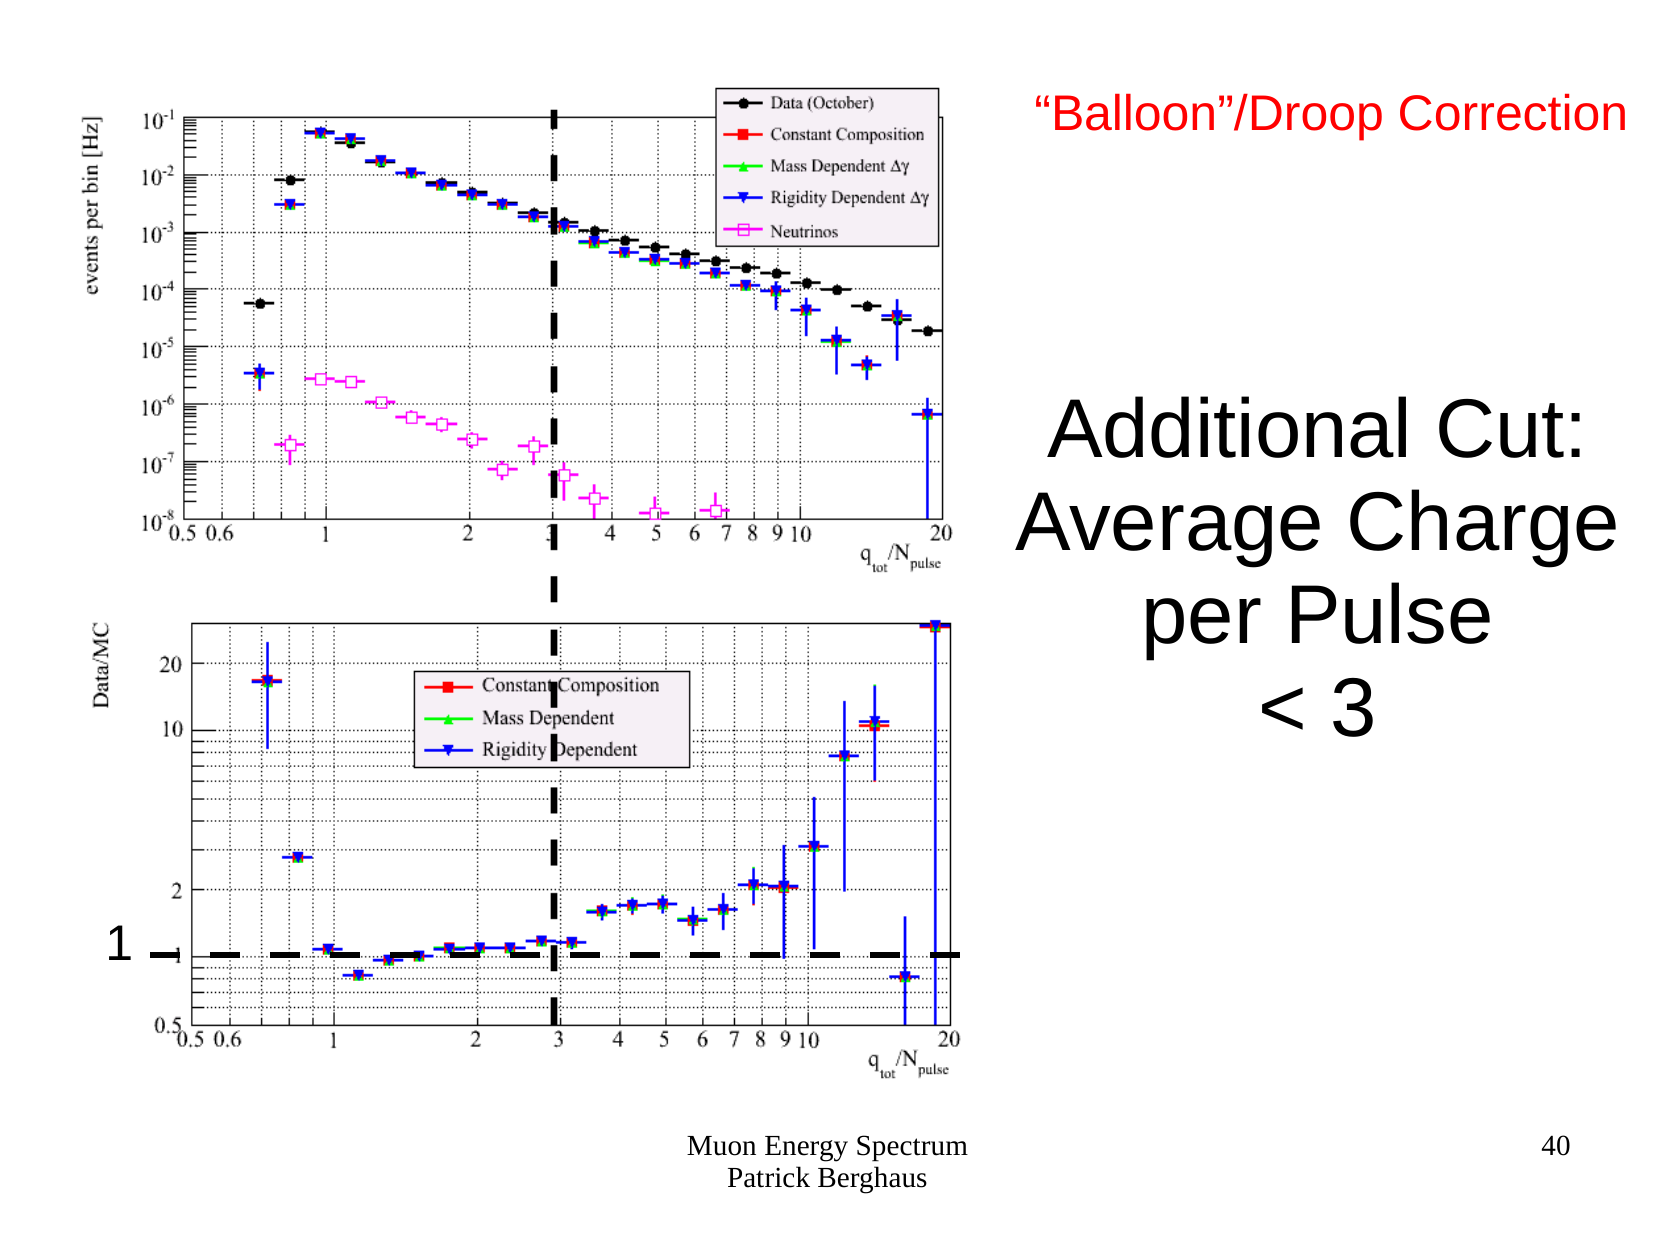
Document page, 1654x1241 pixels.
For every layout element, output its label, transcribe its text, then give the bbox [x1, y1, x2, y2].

text_box Additional Cut: Average Charge per Pulse < 3 [1000, 375, 1633, 884]
text_box “Balloon”/Droop Correction [1019, 78, 1644, 168]
text_box 1 [90, 907, 155, 997]
picture [53, 51, 1029, 1126]
